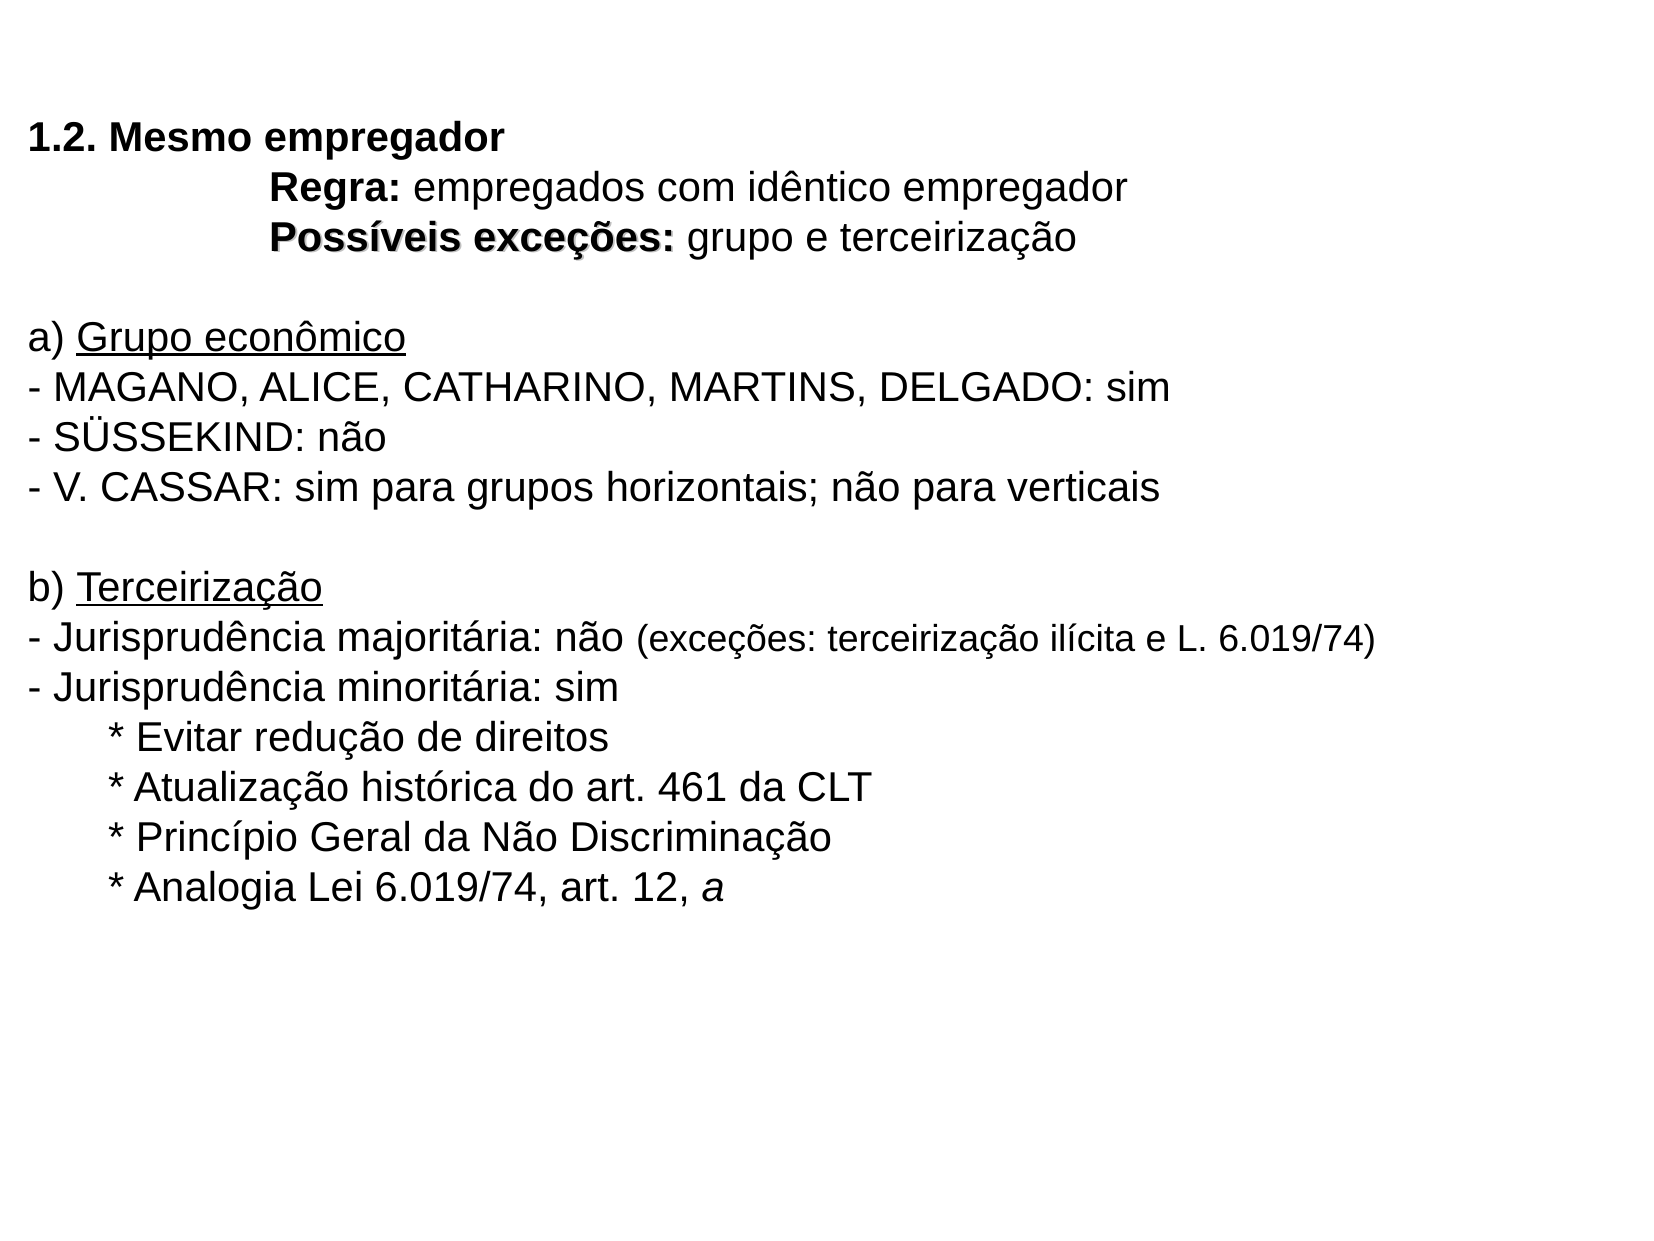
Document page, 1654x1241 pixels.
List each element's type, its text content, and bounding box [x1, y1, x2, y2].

text_box 1.2. Mesmo empregador Regra: empregados com idêntico empregador Possíveis exceções: grupo e terceirização a) Grupo econômico - MAGANO, ALICE, CATHARINO, MARTINS, DELGADO: sim - SÜSSEKIND: não - V. CASSAR: sim para grupos horizontais; não para verticais b) Terceirização - Jurisprudência majoritária: não (exceções: terceirização ilícita e L. 6.019/74) - Jurisprudência minoritária: sim * Evitar redução de direitos * Atualização histórica do art. 461 da CLT * Princípio Geral da Não Discriminação * Analogia Lei 6.019/74, art. 12, a [12, 51, 1615, 1186]
